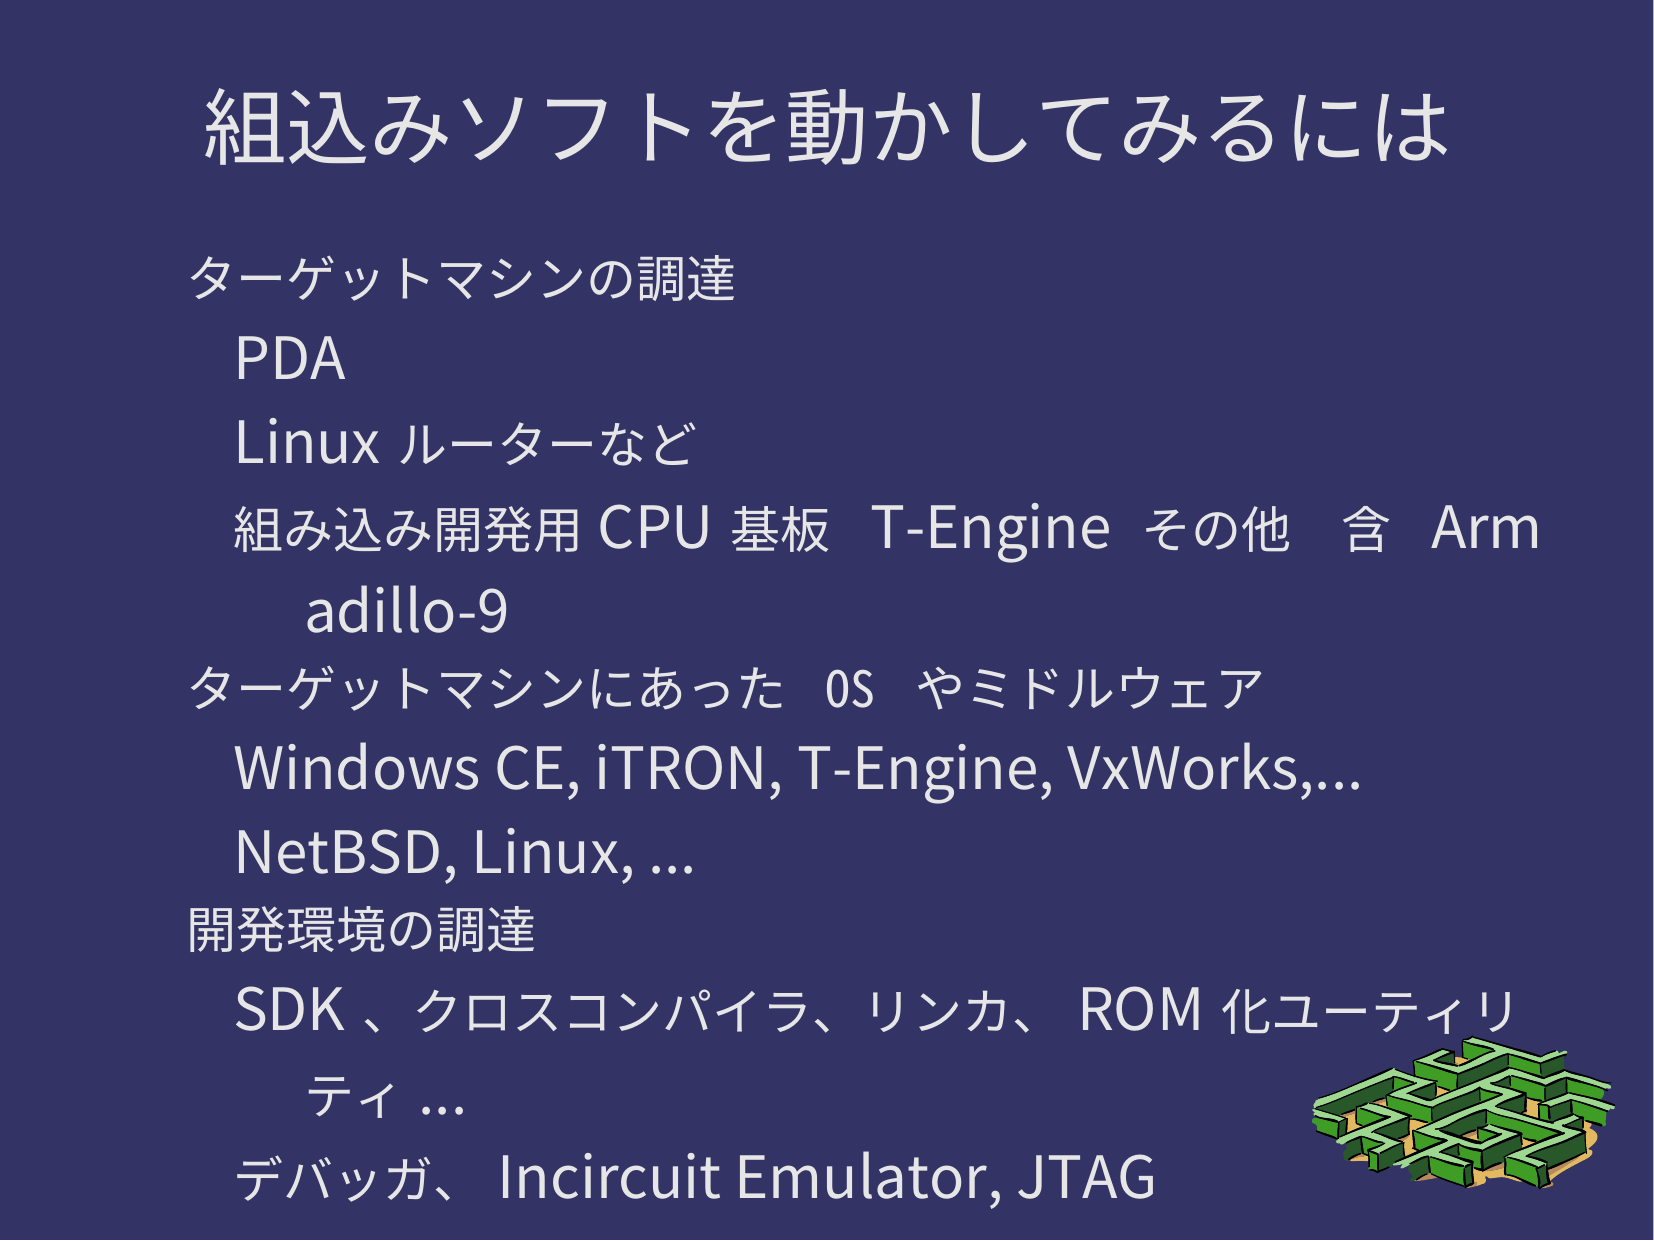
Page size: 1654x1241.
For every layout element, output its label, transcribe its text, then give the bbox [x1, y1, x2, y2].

title 組込みソフトを動かしてみるには [121, 19, 1534, 227]
list ターゲットマシンの調達 PDA Linuxルーターなど 組み込み開発用CPU基板 T-Engine その他 含 Armadillo-9 ターゲットマシンにあった OS やミドルウェア Windows CE, iTRON, T-Engine, VxWorks,... NetBSD, Linux, ... 開発環境の調達 SDK、クロスコンパイラ、リンカ、ROM化ユーティリティ... デバッガ、Incircuit Emulator, JTAG [174, 239, 1565, 1021]
